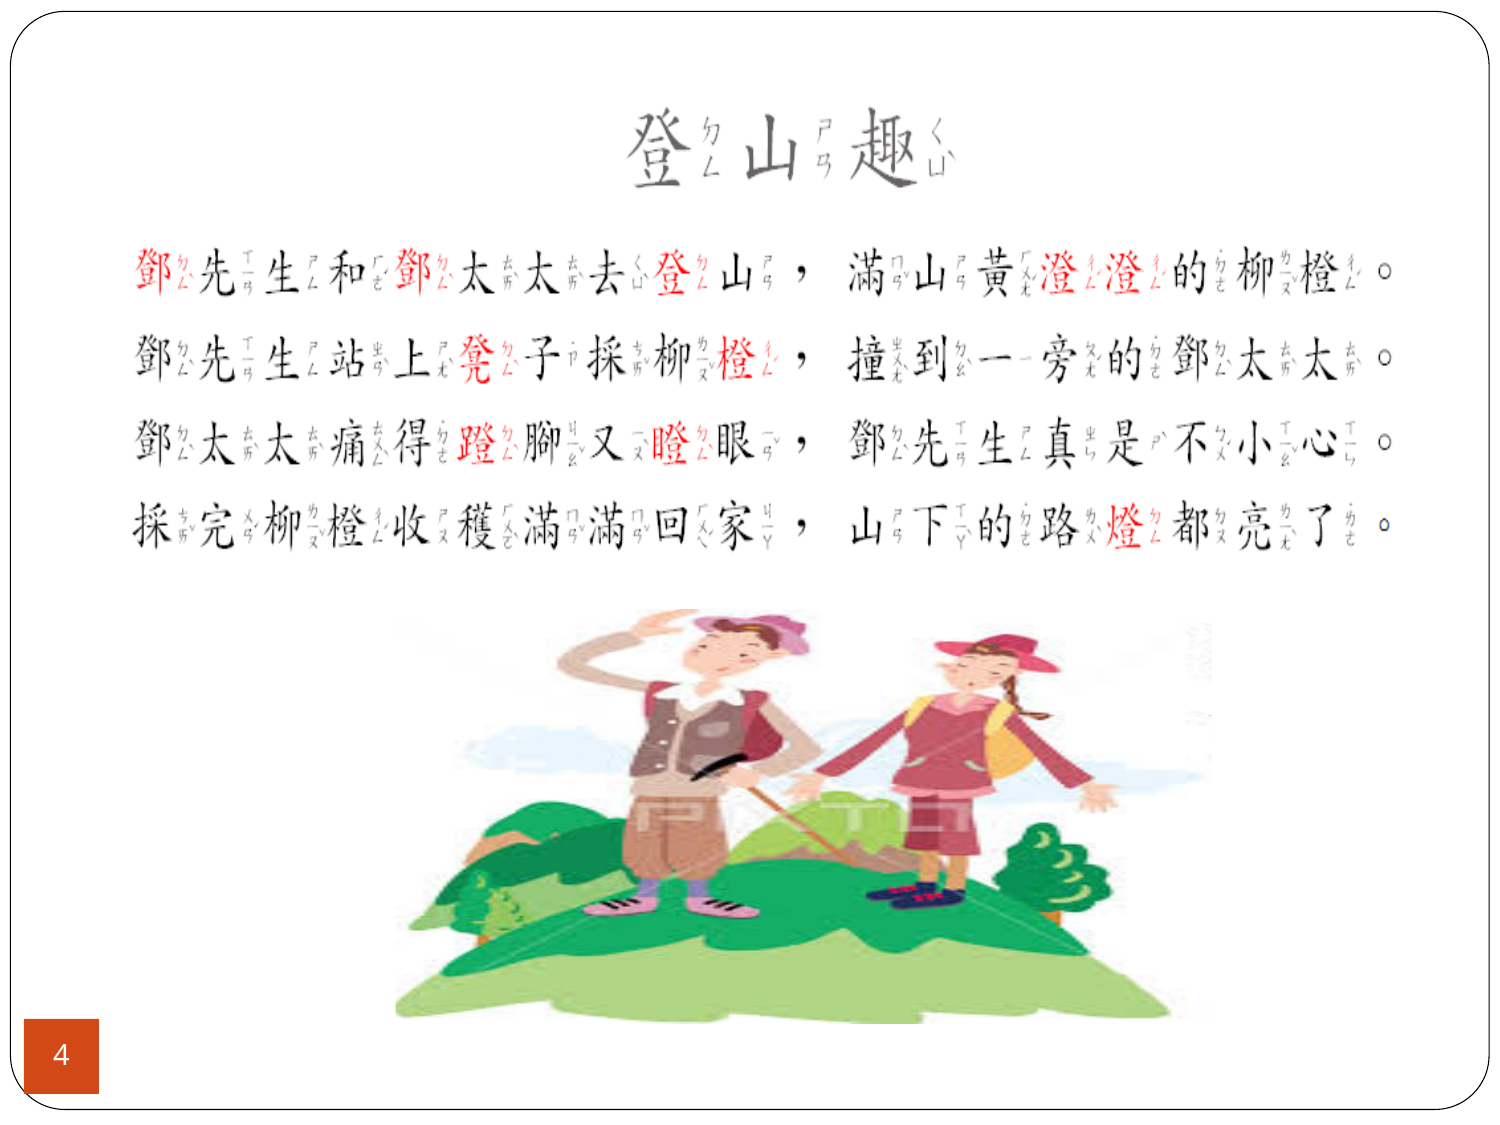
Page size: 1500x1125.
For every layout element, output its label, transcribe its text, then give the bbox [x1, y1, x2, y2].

text_box 4 [23, 1018, 99, 1094]
picture [112, 42, 1412, 587]
picture [395, 609, 1212, 1024]
